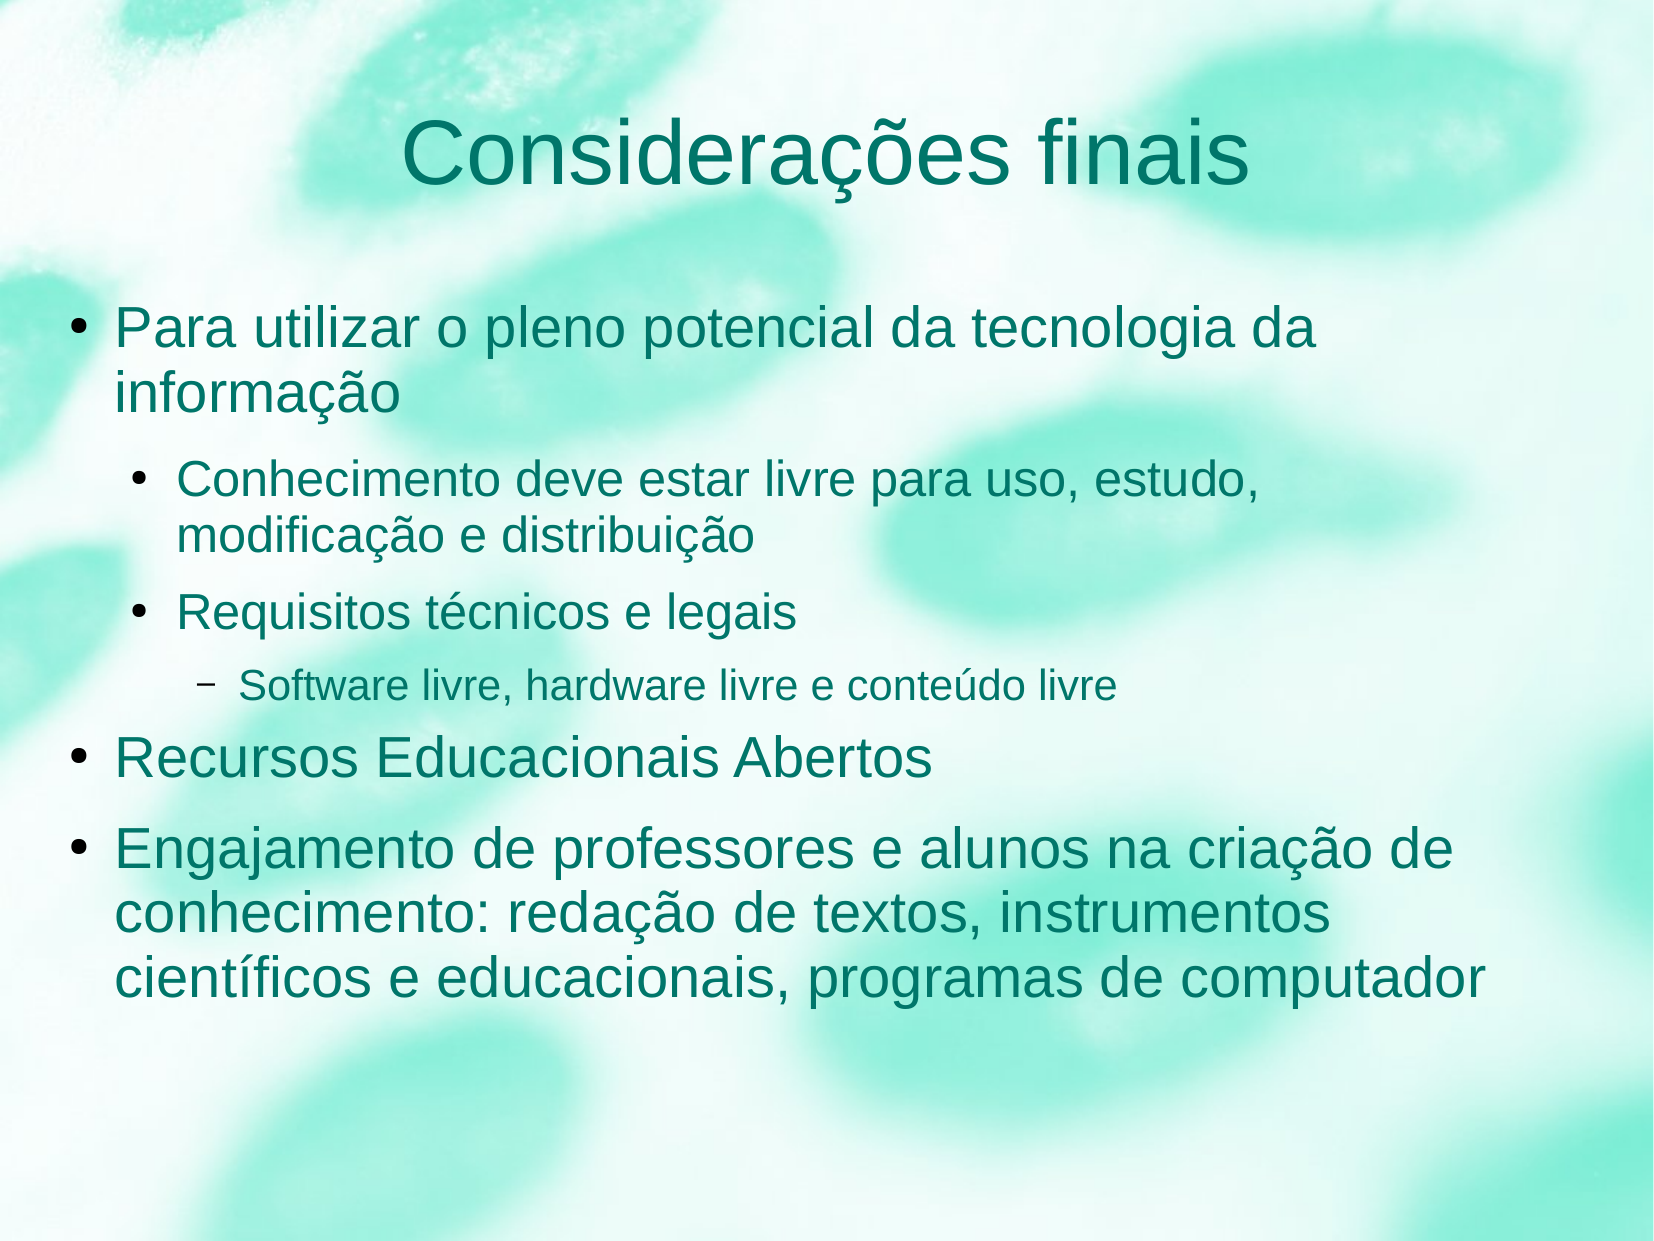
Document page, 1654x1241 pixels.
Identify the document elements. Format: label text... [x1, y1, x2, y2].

picture [0, 0, 1654, 1241]
list Para utilizar o pleno potencial da tecnologia da informação Conhecimento deve estar livre para uso, estudo, modificação e distribuição Requisitos técnicos e legais Software livre, hardware livre e conteúdo livre Recursos Educacionais Abertos Engajamento de professores e alunos na criação de conhecimento: redação de textos, instrumentos científicos e educacionais, programas de computador [53, 295, 1530, 1015]
title Considerações finais [82, 49, 1571, 257]
